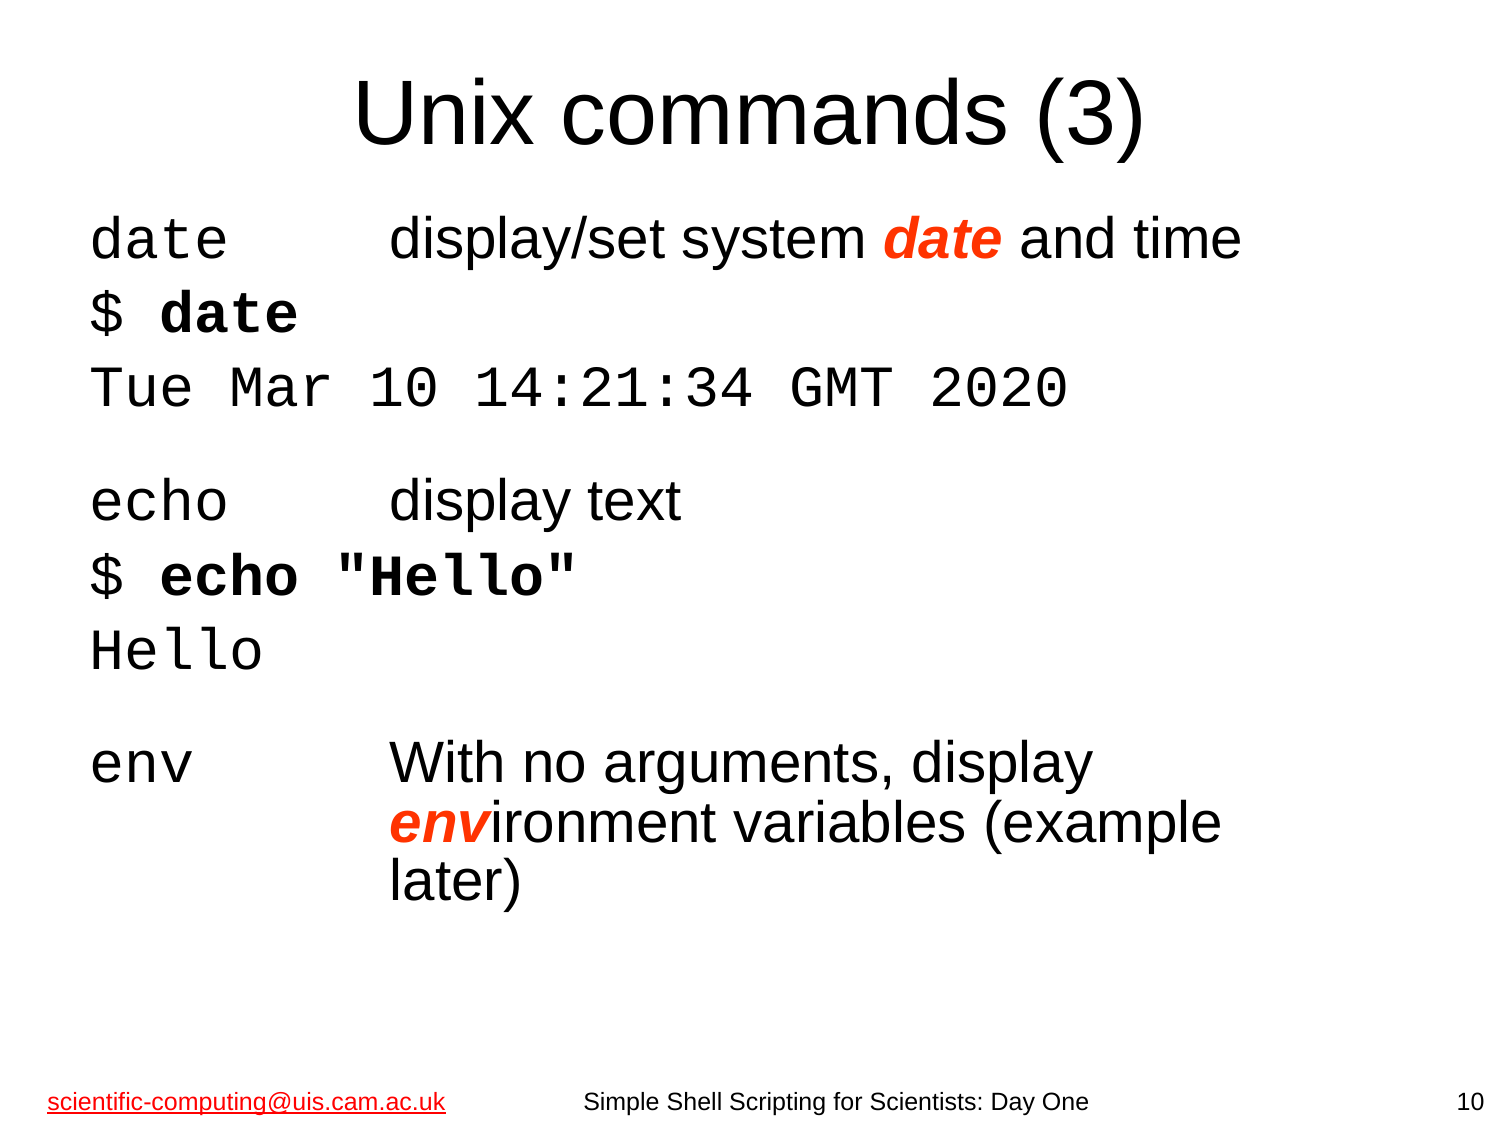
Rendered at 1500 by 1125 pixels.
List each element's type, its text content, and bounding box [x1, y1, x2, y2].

title Unix commands (3) [112, 49, 1388, 176]
list date display/set system date and time $ date Tue Mar 10 14:21:34 GMT 2020 echo display text $ echo "Hello" Hello env With no arguments, display environment variables (example later) [75, 200, 1426, 1001]
